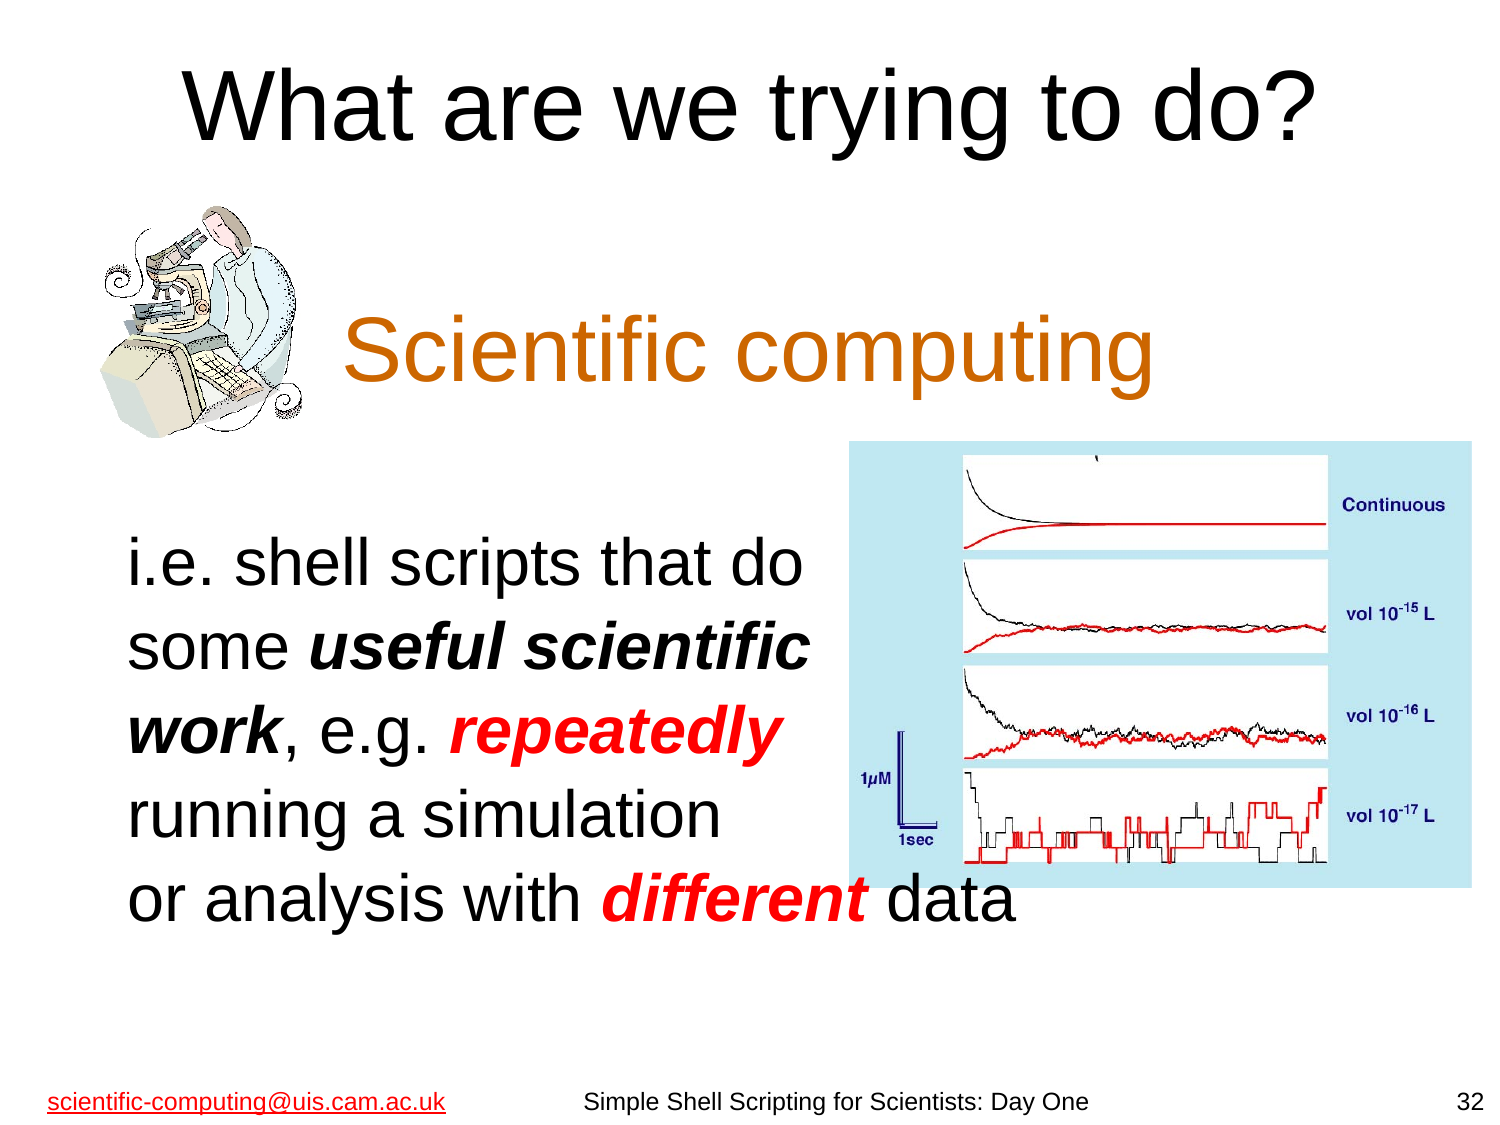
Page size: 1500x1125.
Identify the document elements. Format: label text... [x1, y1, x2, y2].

picture [1388, 441, 1472, 888]
title What are we trying to do? [112, 42, 1388, 170]
list Scientific computing i.e. shell scripts that do some useful scientific work, e.g. repeatedly running a simulation or analysis with different data [112, 299, 1388, 1000]
picture [99, 205, 302, 438]
